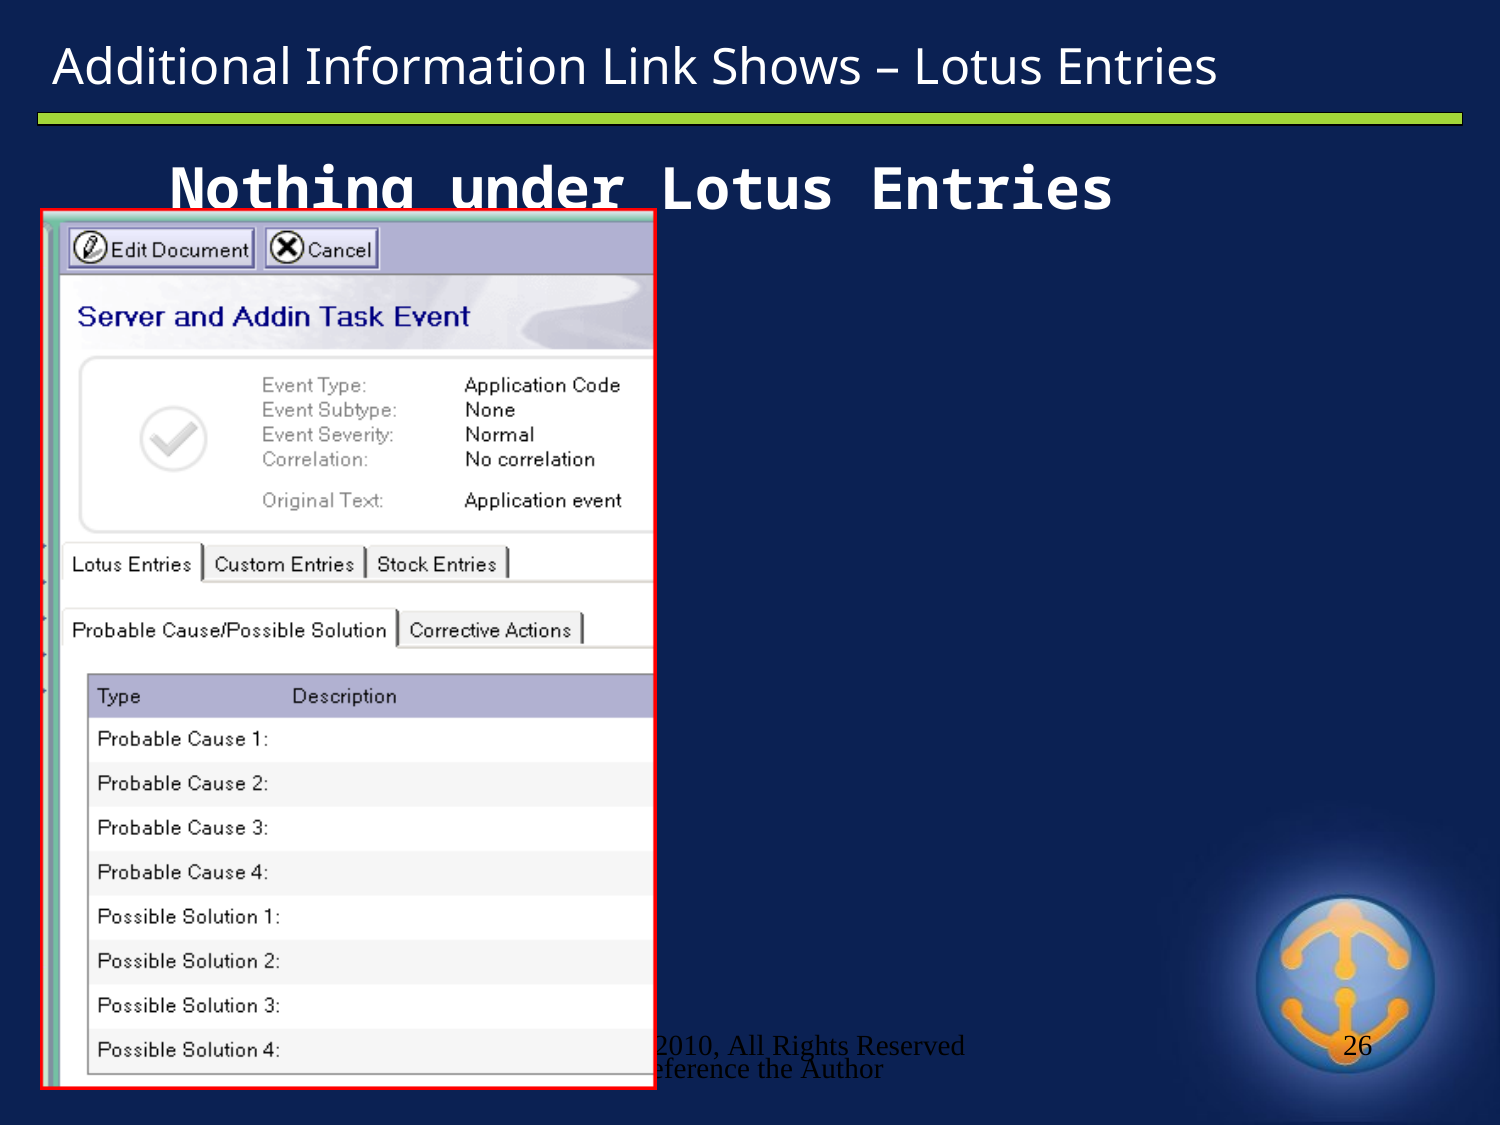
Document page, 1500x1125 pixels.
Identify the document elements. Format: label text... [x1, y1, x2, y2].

text_box [37, 112, 1463, 126]
text_box Additional Information Link Shows – Lotus Entries [37, 24, 1363, 96]
text_box Nothing under Lotus Entries [155, 139, 1283, 222]
picture [0, 0, 1500, 1125]
